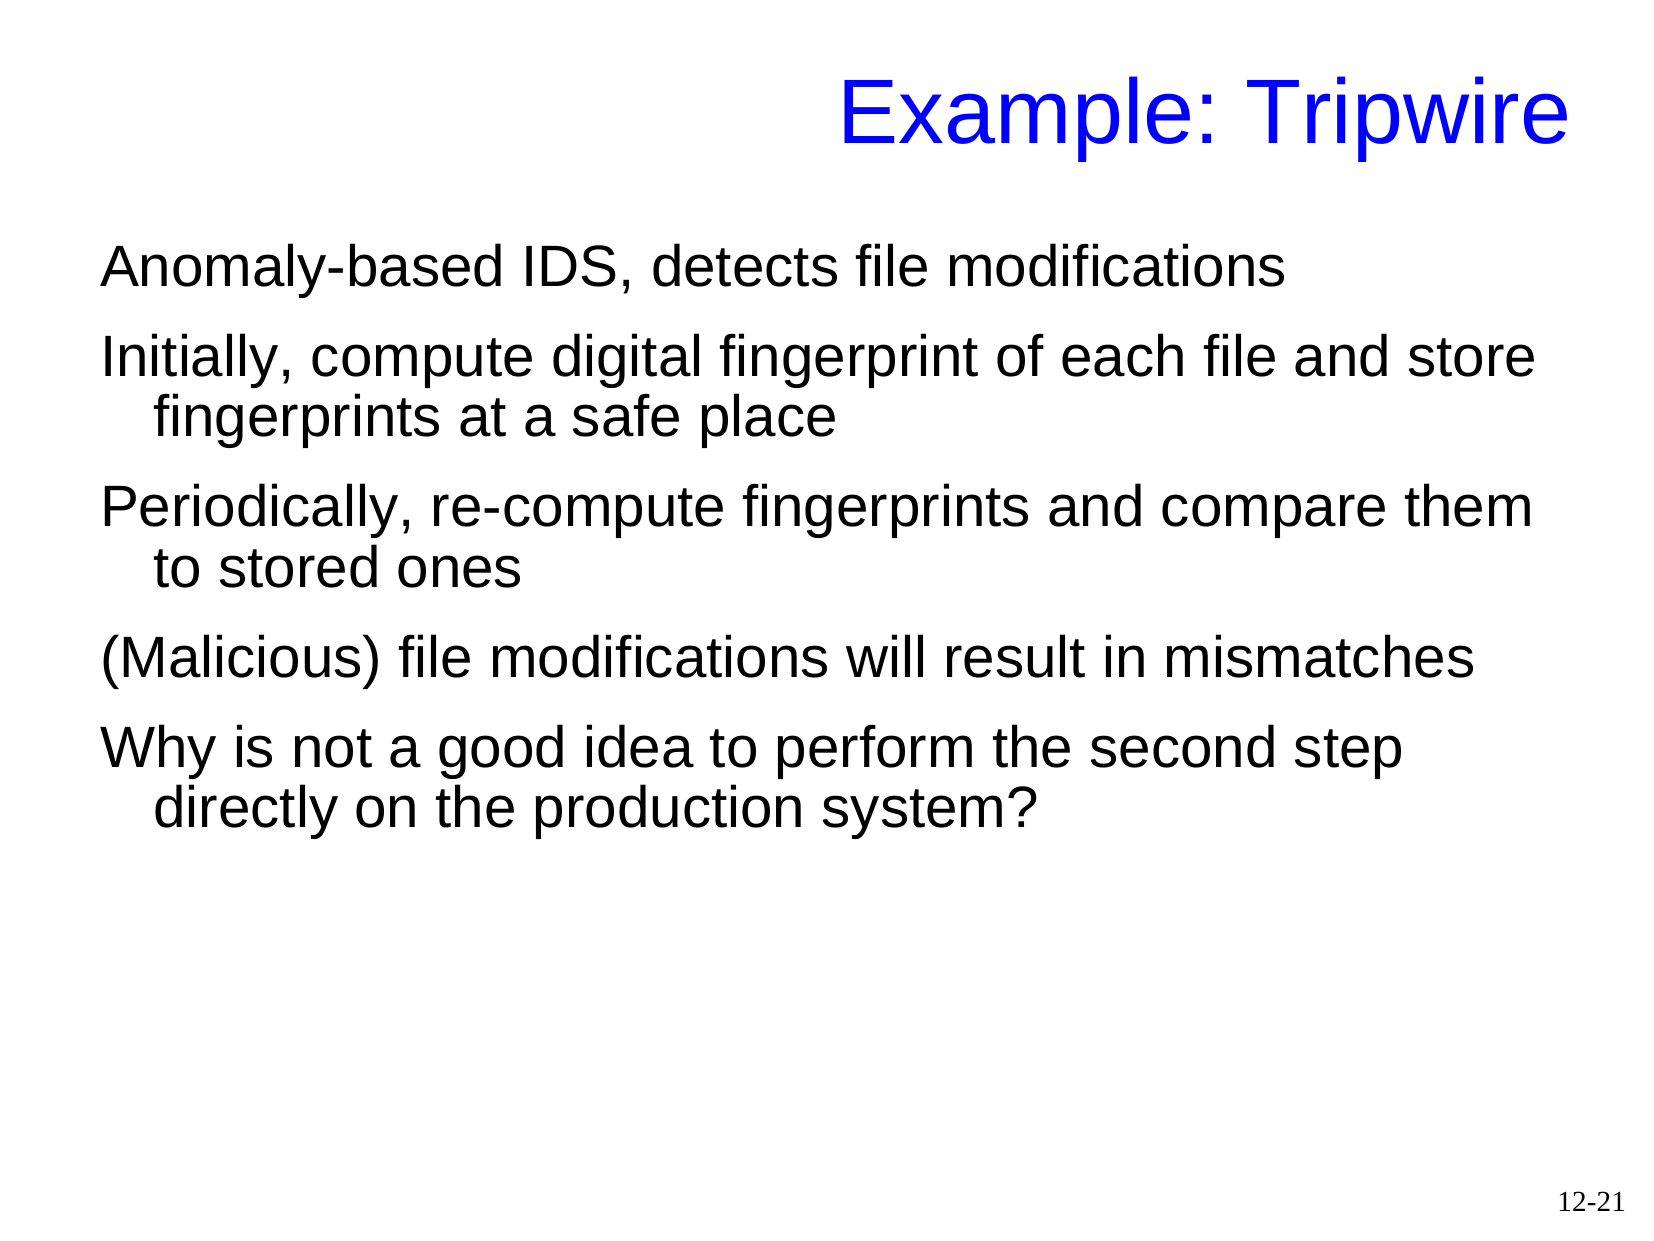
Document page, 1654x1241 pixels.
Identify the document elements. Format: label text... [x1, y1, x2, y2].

list Anomaly-based IDS, detects file modifications Initially, compute digital fingerprint of each file and store fingerprints at a safe place Periodically, re-compute fingerprints and compare them to stored ones (Malicious) file modifications will result in mismatches Why is not a good idea to perform the second step directly on the production system? [82, 237, 1571, 1170]
title Example: Tripwire [84, 11, 1573, 218]
